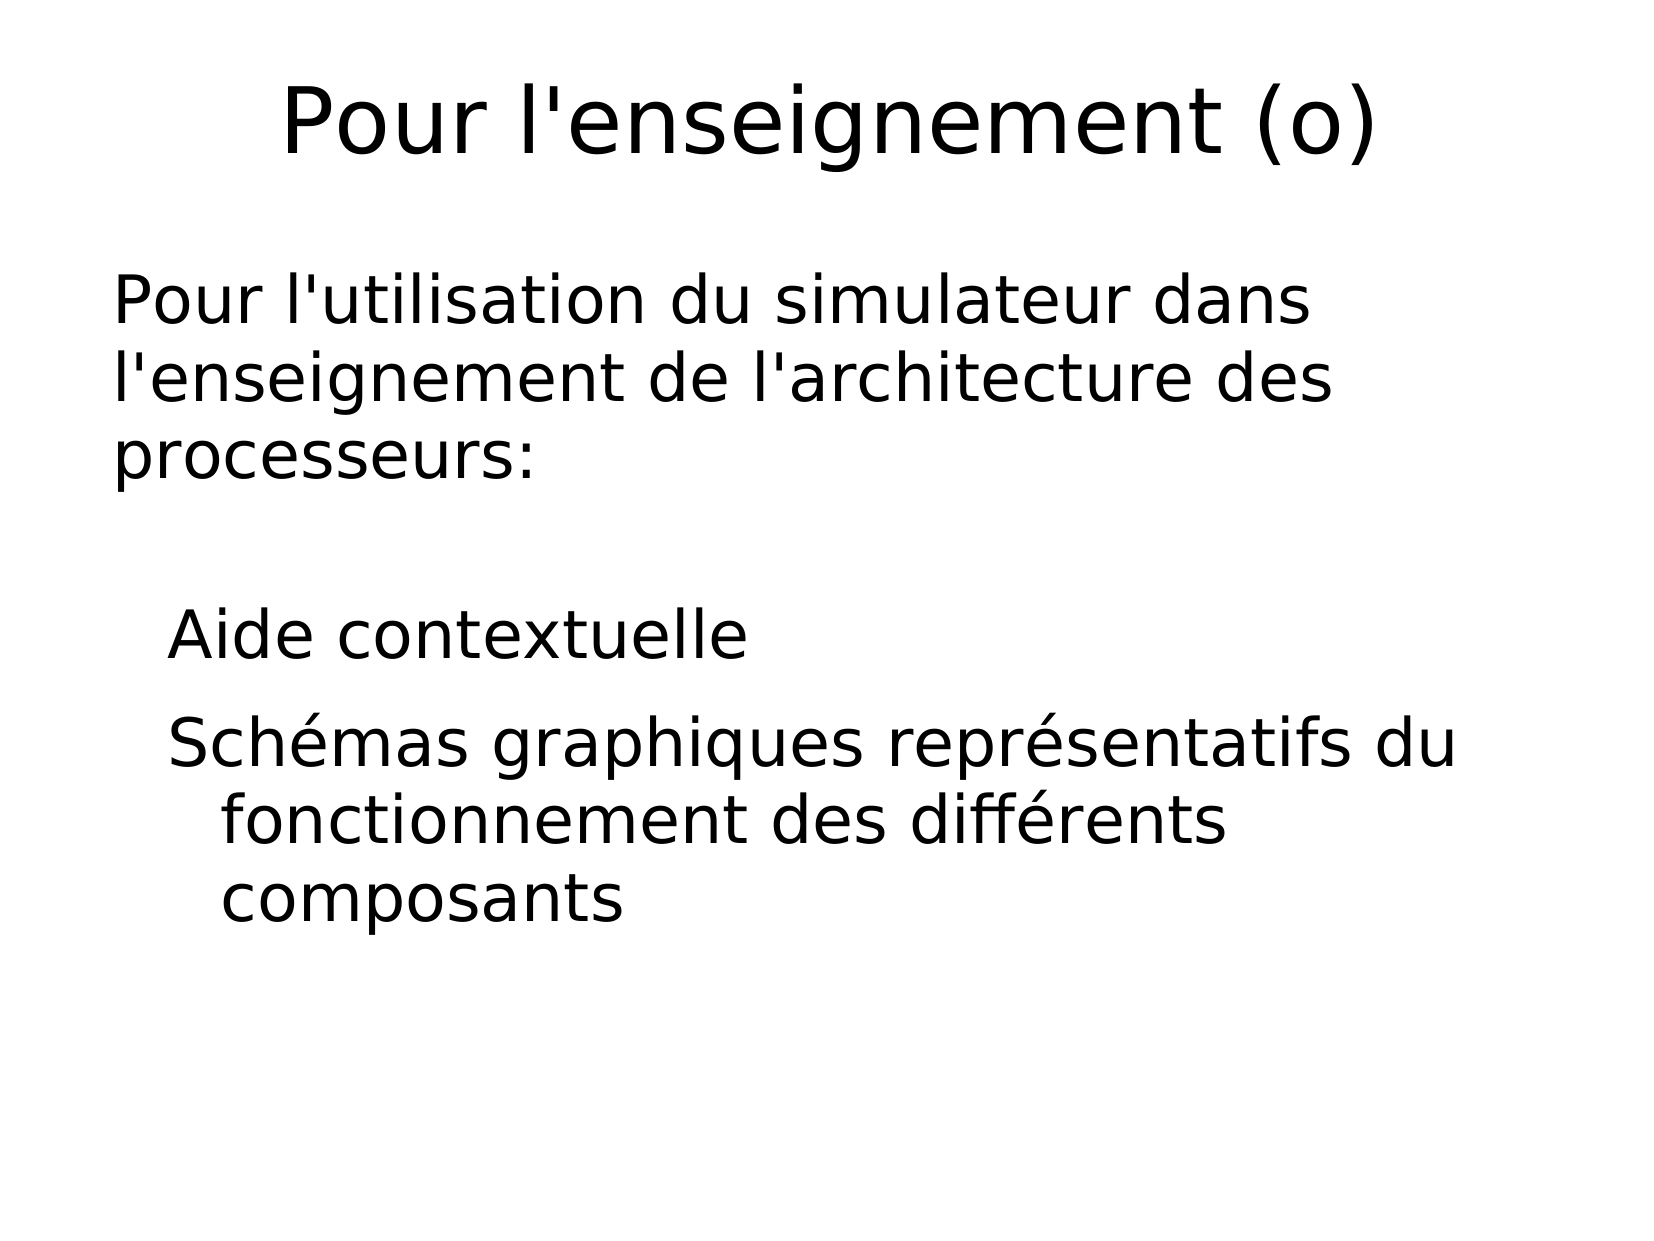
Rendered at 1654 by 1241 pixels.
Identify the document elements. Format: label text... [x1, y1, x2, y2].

text_box Pour l'utilisation du simulateur dans l'enseignement de l'architecture des processeurs: [112, 261, 1605, 495]
list Aide contextuelle Schémas graphiques représentatifs du fonctionnement des différents composants [150, 596, 1463, 938]
title Pour l'enseignement (o) [86, 17, 1576, 226]
